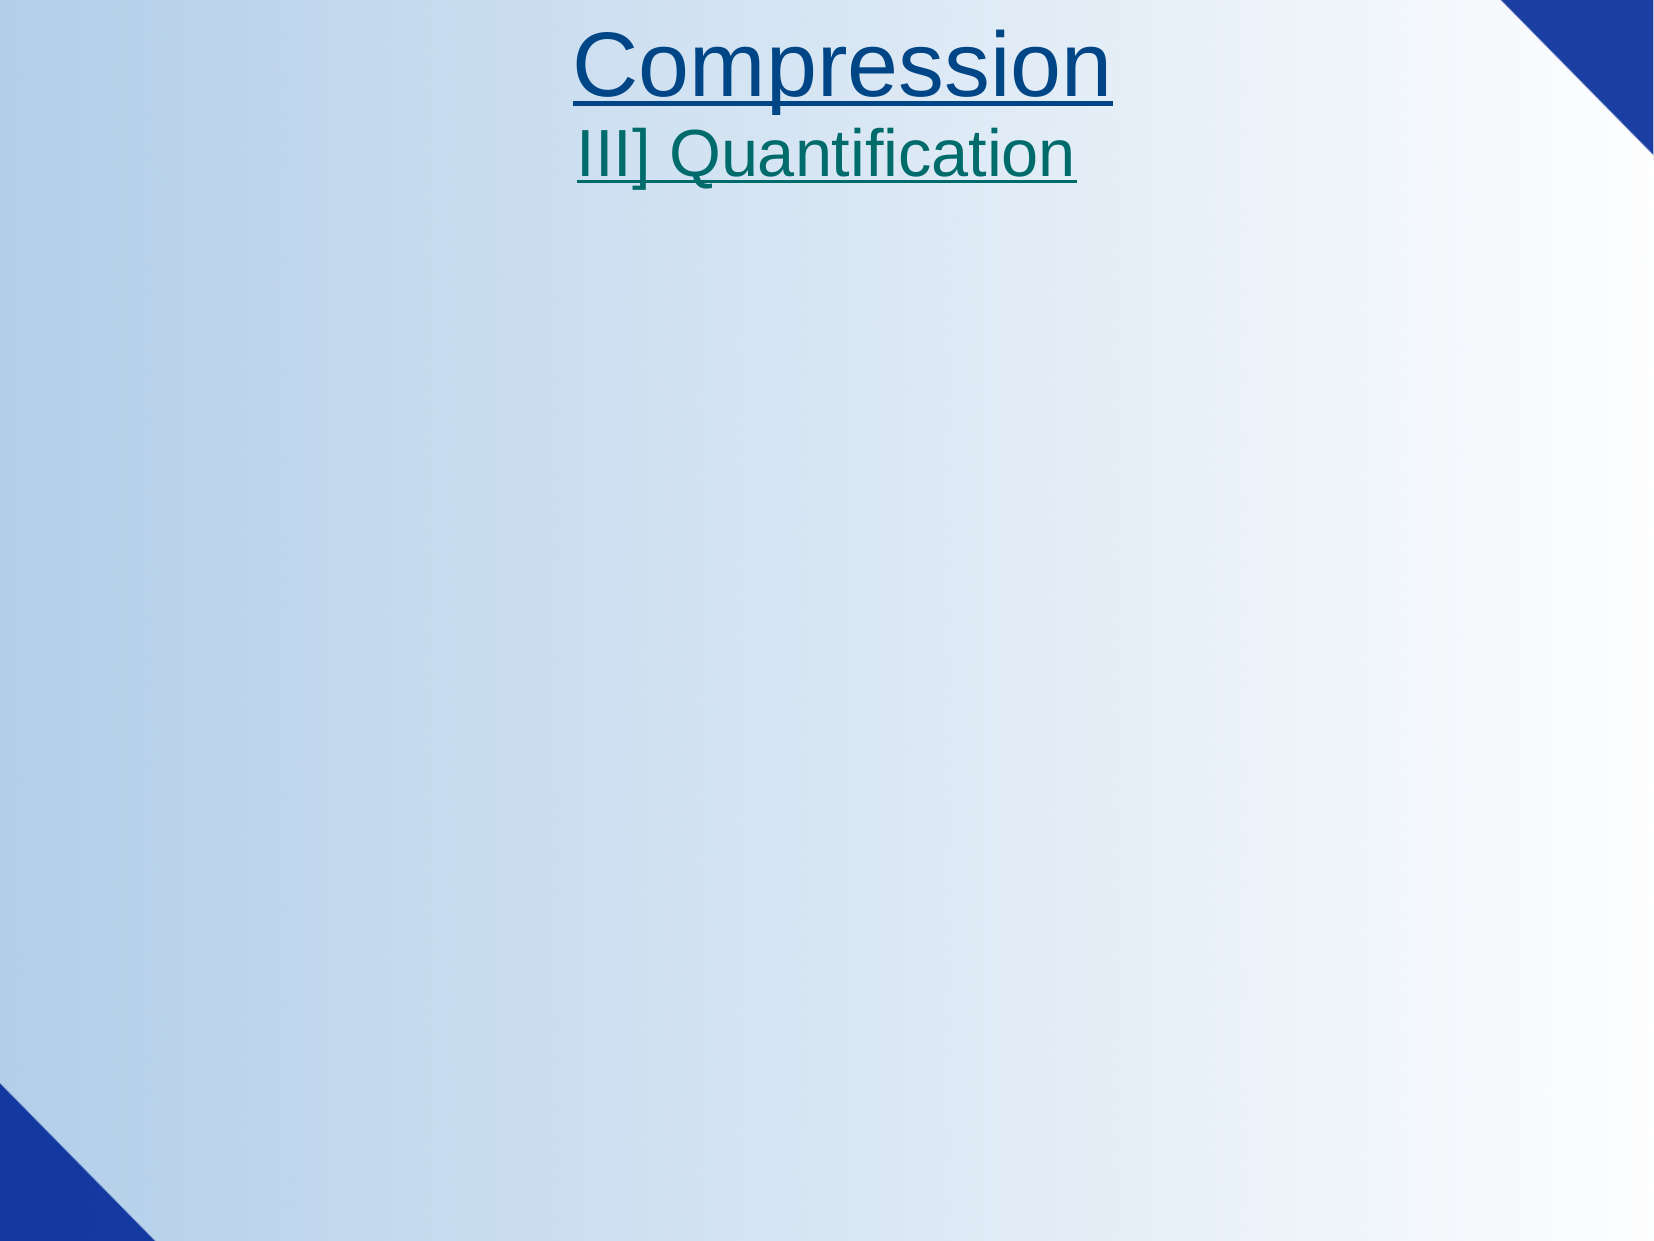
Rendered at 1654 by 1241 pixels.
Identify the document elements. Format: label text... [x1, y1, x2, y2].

picture [0, 0, 1654, 1241]
title Compression III] Quantification [82, 13, 1571, 293]
